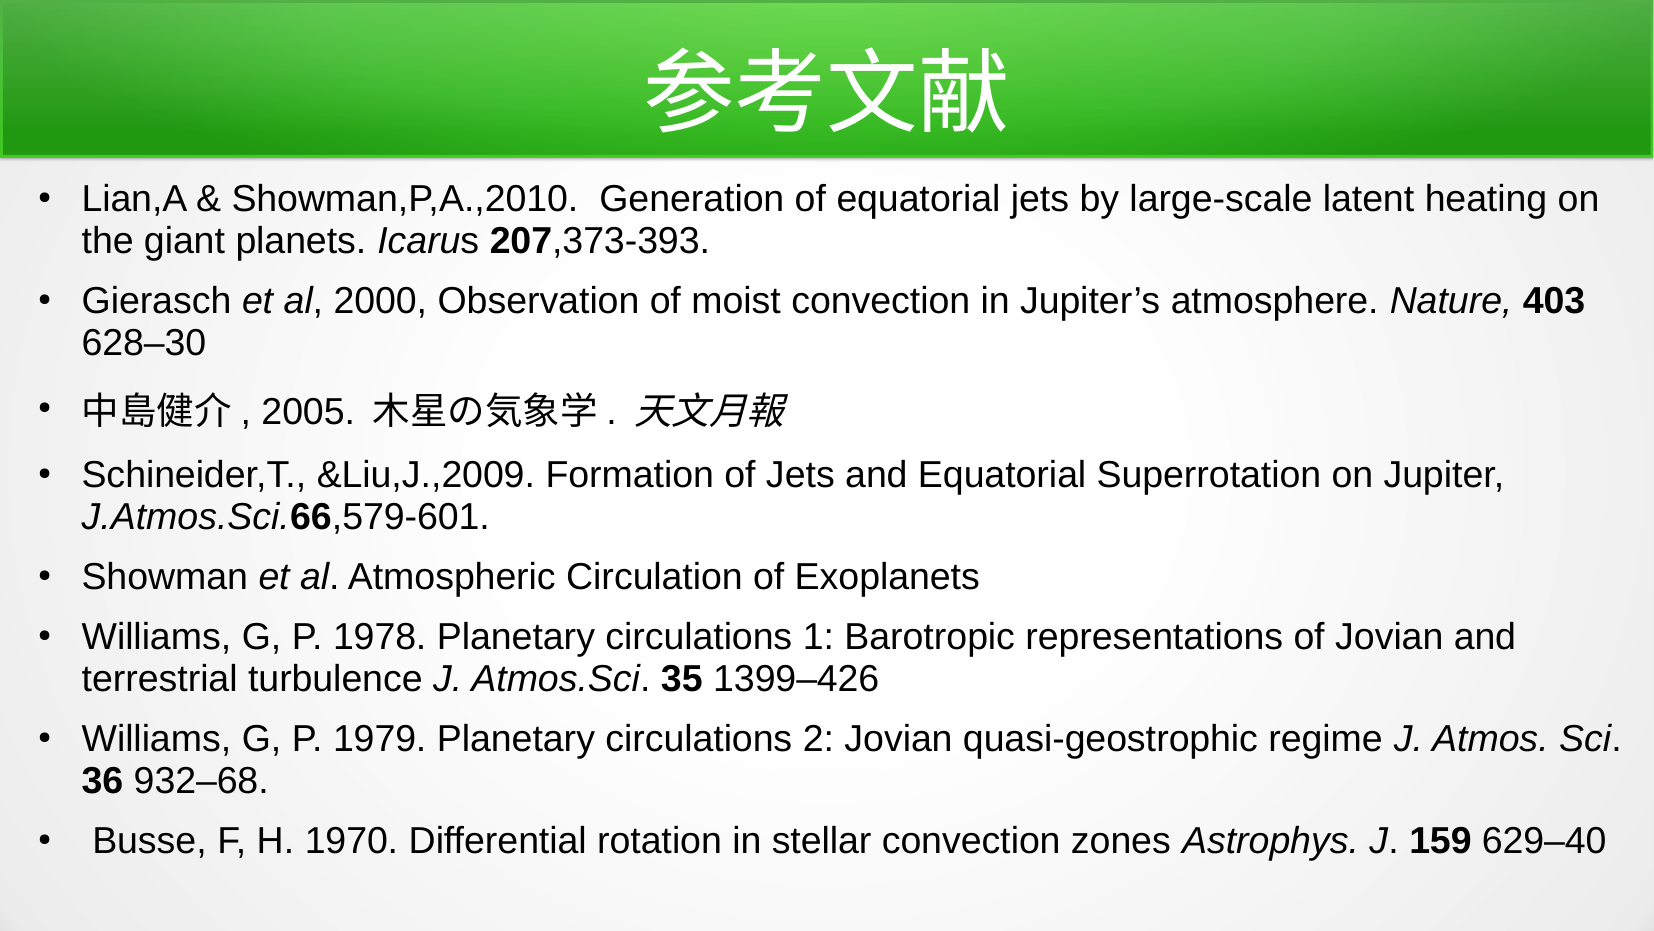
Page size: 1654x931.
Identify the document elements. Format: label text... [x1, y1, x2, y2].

title 参考文献 [82, 32, 1571, 140]
list Lian,A & Showman,P,A.,2010. Generation of equatorial jets by large-scale latent heating on the giant planets. Icarus 207,373-393. Gierasch et al, 2000, Observation of moist convection in Jupiter’s atmosphere. Nature, 403 628–30 中島健介, 2005. 木星の気象学. 天文月報 Schineider,T., &Liu,J.,2009. Formation of Jets and Equatorial Superrotation on Jupiter, J.Atmos.Sci.66,579-601. Showman et al. Atmospheric Circulation of Exoplanets Williams, G, P. 1978. Planetary circulations 1: Barotropic representations of Jovian and terrestrial turbulence J. Atmos.Sci. 35 1399–426 Williams, G, P. 1979. Planetary circulations 2: Jovian quasi-geostrophic regime J. Atmos. Sci. 36 932–68. Busse, F, H. 1970. Differential rotation in stellar convection zones Astrophys. J. 159 629–40 [23, 177, 1630, 898]
